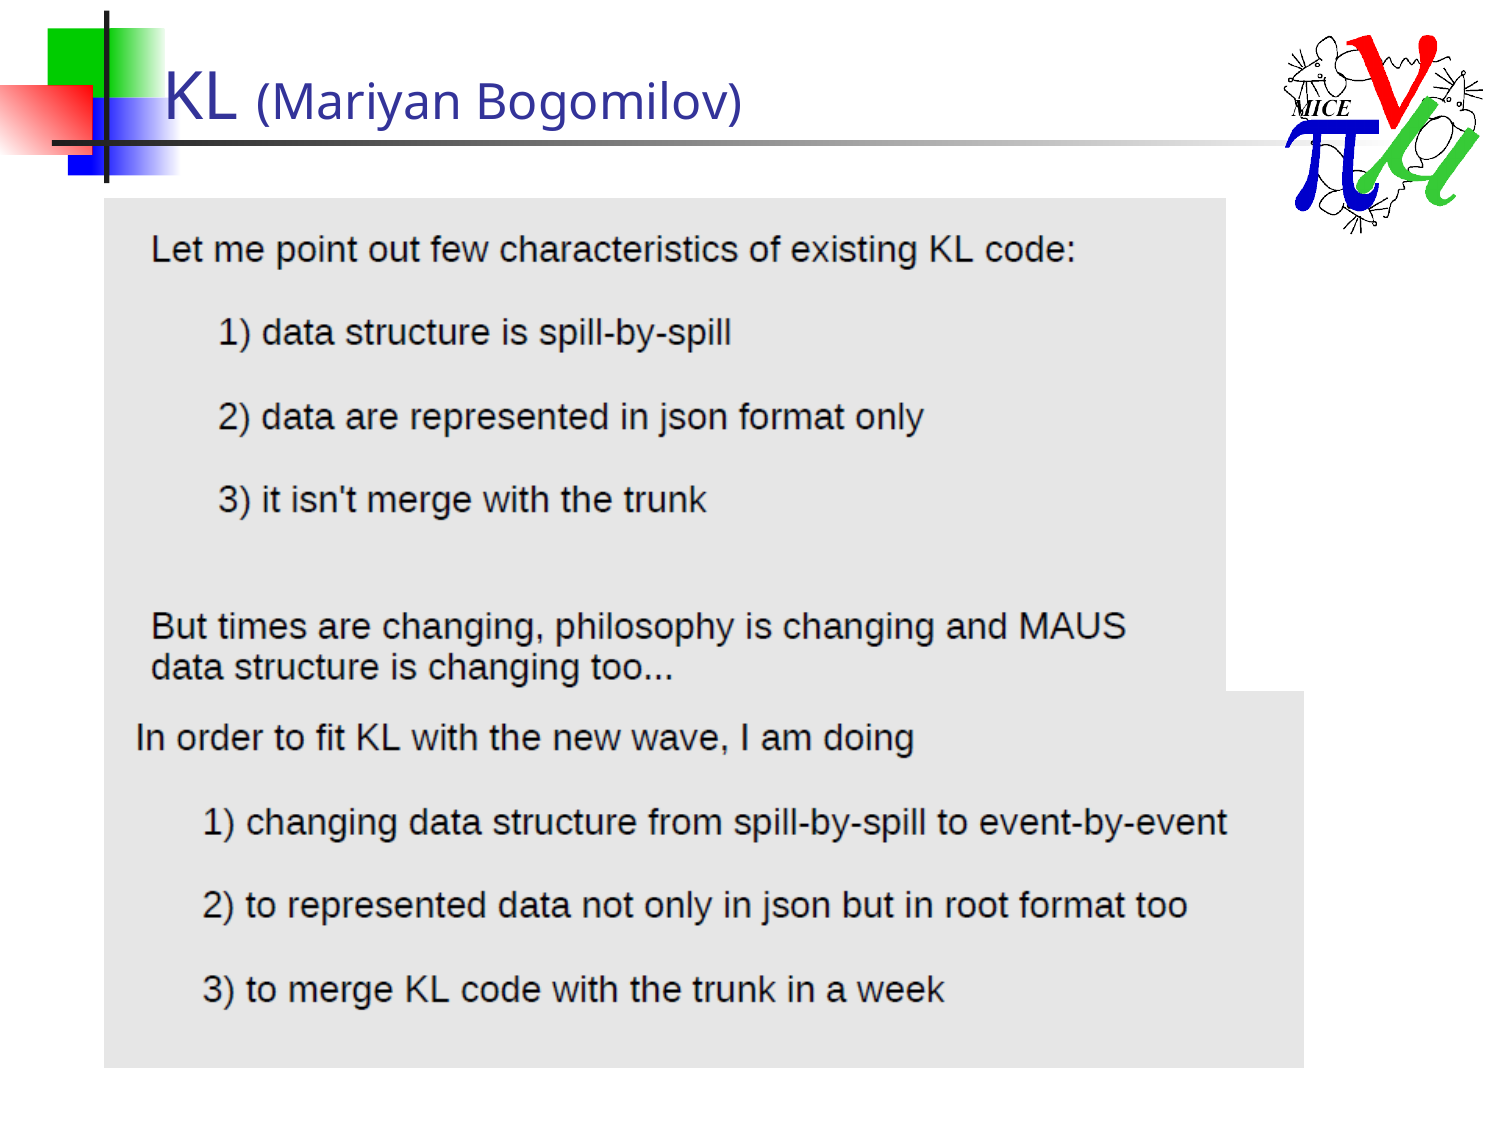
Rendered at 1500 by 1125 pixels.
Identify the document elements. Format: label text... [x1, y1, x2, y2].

title KL (Mariyan Bogomilov) [162, 0, 1441, 188]
picture [104, 198, 1304, 1068]
picture [1264, 5, 1500, 251]
